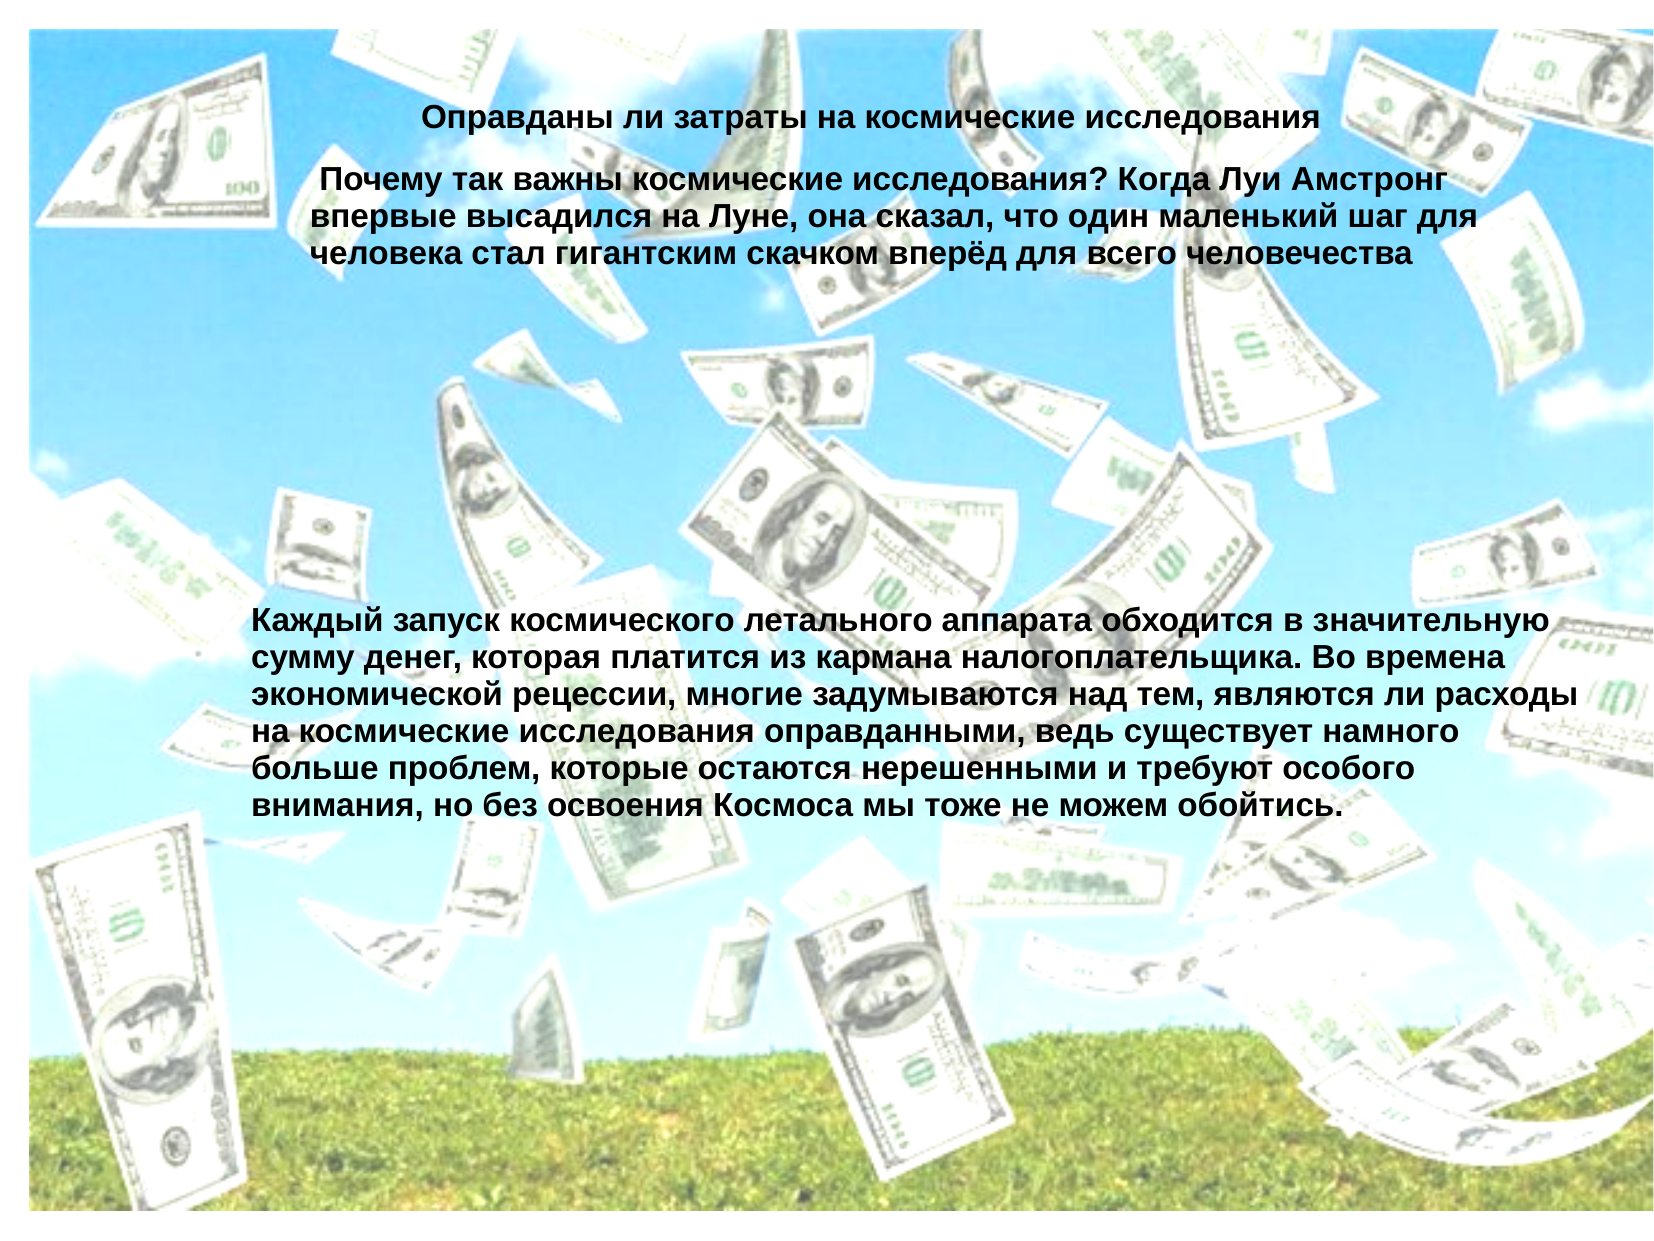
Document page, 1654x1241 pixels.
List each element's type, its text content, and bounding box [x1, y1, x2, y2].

text_box Оправданы ли затраты на космические исследования Почему так важны космические исследования? Когда Луи Амстронг впервые высадился на Луне, она сказал, что один маленький шаг для человека стал гигантским скачком вперёд для всего человечества [295, 90, 1548, 332]
picture [29, 29, 1654, 1211]
text_box Каждый запуск космического летального аппарата обходится в значительную сумму денег, которая платится из кармана налогоплательщика. Во времена экономической рецессии, многие задумываются над тем, являются ли расходы на космические исследования оправданными, ведь существует намного больше проблем, которые остаются нерешенными и требуют особого внимания, но без освоения Космоса мы тоже не можем обойтись. [236, 593, 1601, 886]
